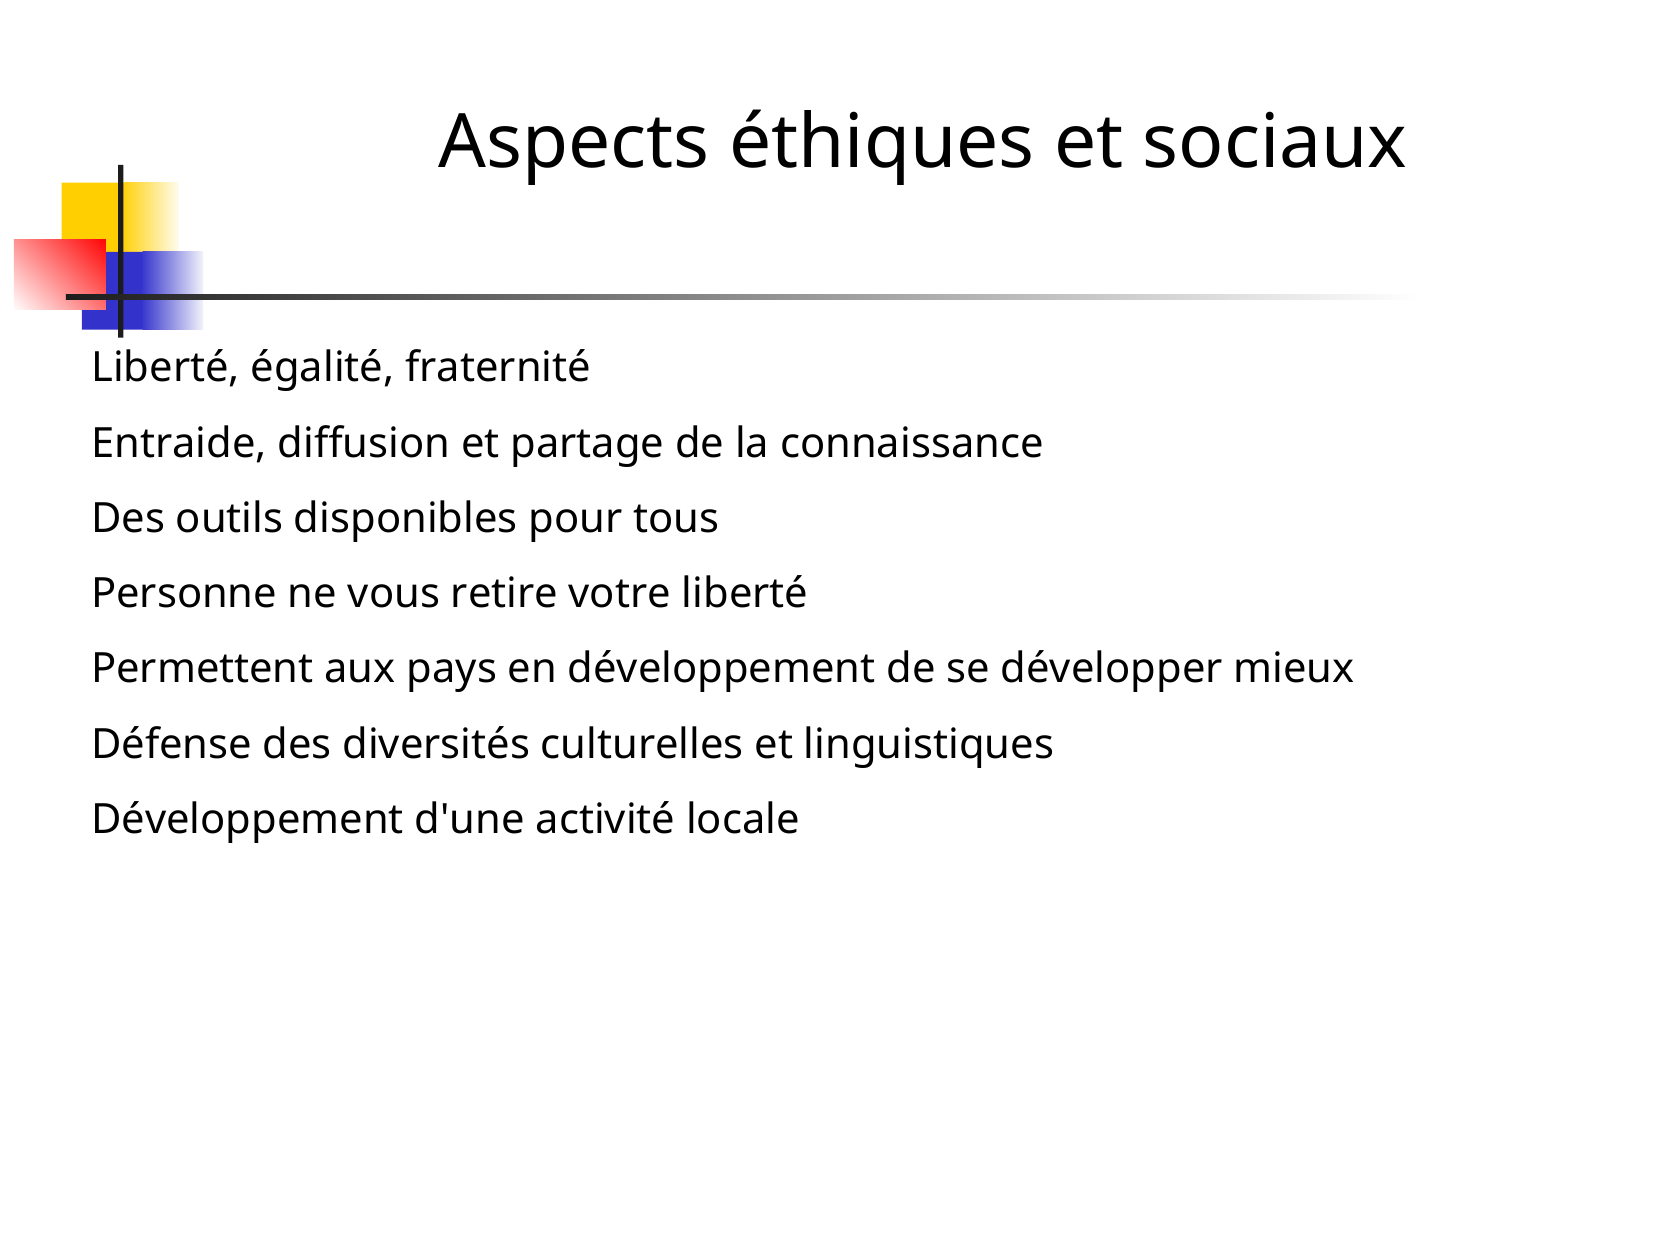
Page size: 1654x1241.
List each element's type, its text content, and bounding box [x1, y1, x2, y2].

list Liberté, égalité, fraternité Entraide, diffusion et partage de la connaissance Des outils disponibles pour tous Personne ne vous retire votre liberté Permettent aux pays en développement de se développer mieux Défense des diversités culturelles et linguistiques Développement d'une activité locale [73, 261, 1534, 1044]
title Aspects éthiques et sociaux [313, 34, 1534, 242]
